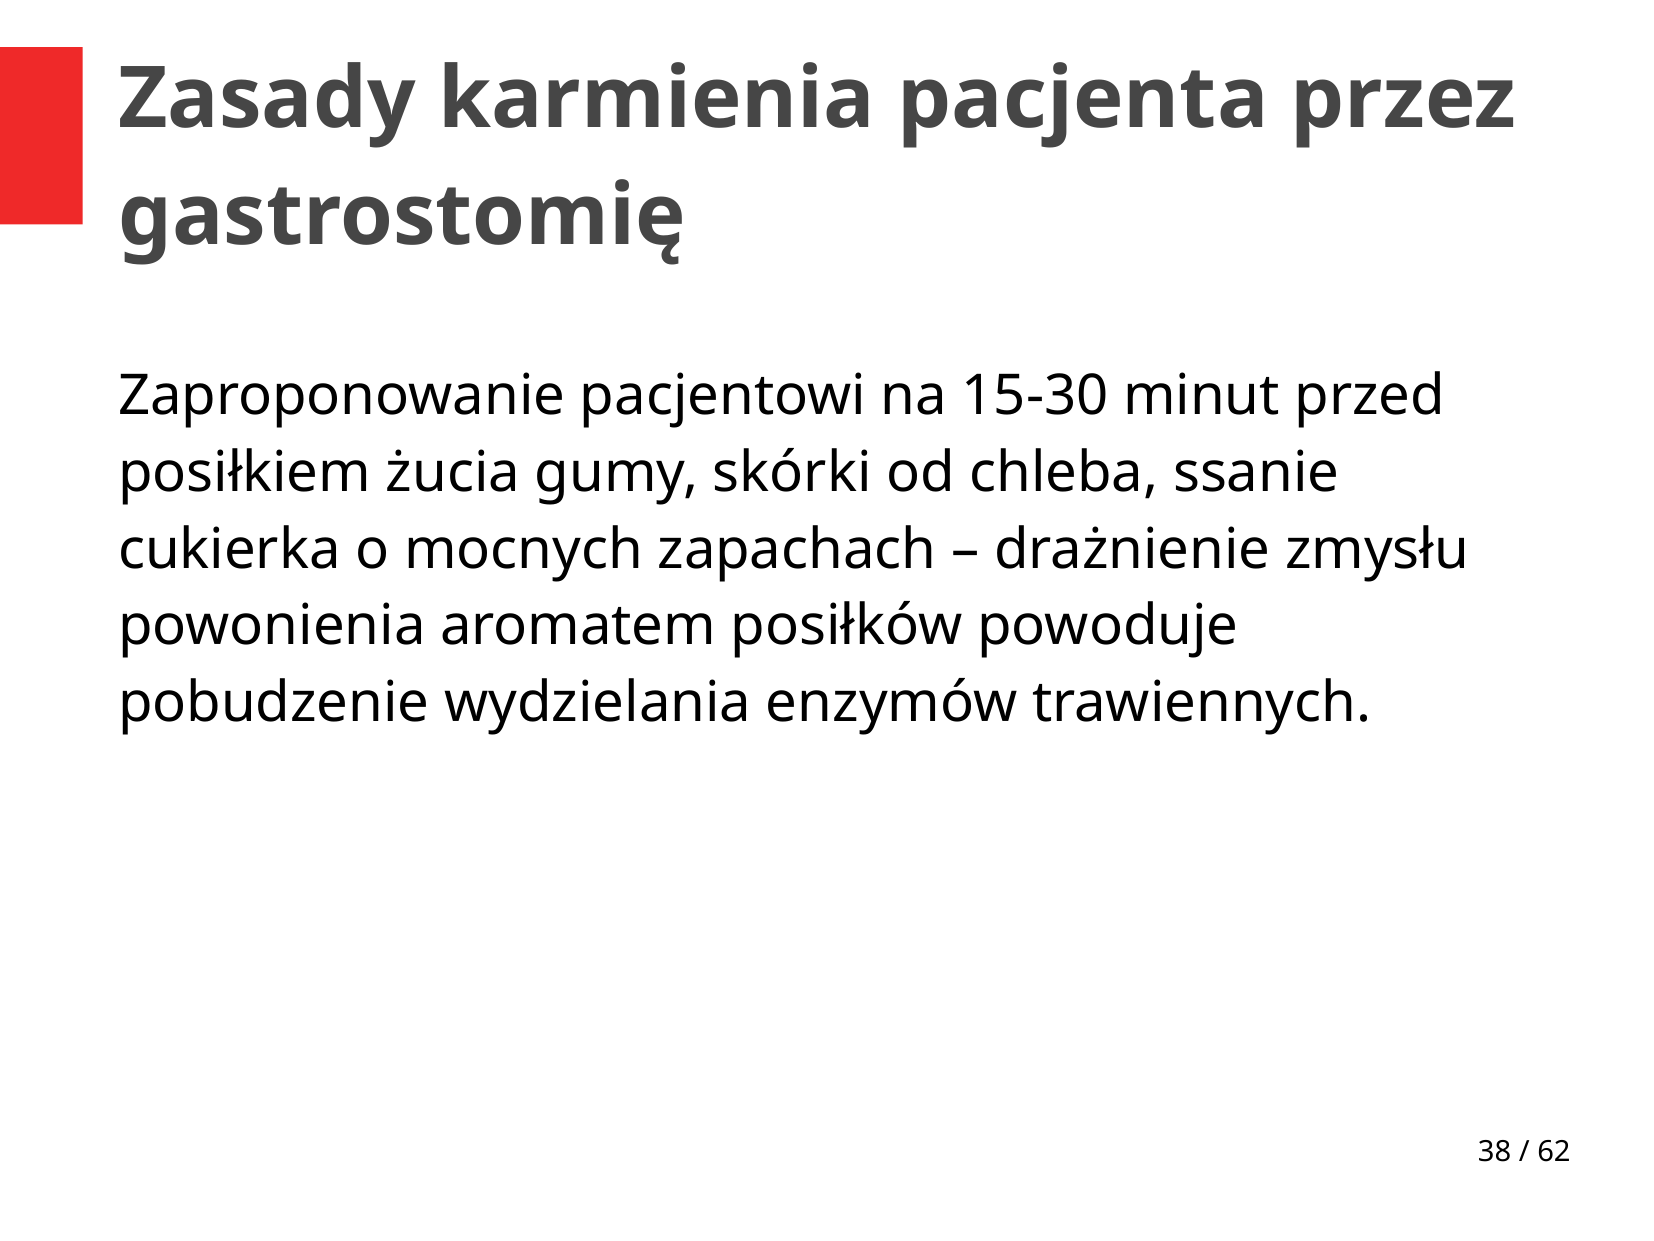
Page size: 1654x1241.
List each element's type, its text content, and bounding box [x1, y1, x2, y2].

list Zaproponowanie pacjentowi na 15-30 minut przed posiłkiem żucia gumy, skórki od chleba, ssanie cukierka o mocnych zapachach – drażnienie zmysłu powonienia aromatem posiłków powoduje pobudzenie wydzielania enzymów trawiennych. [118, 354, 1536, 1074]
title Zasady karmienia pacjenta przez gastrostomię [118, 21, 1571, 285]
